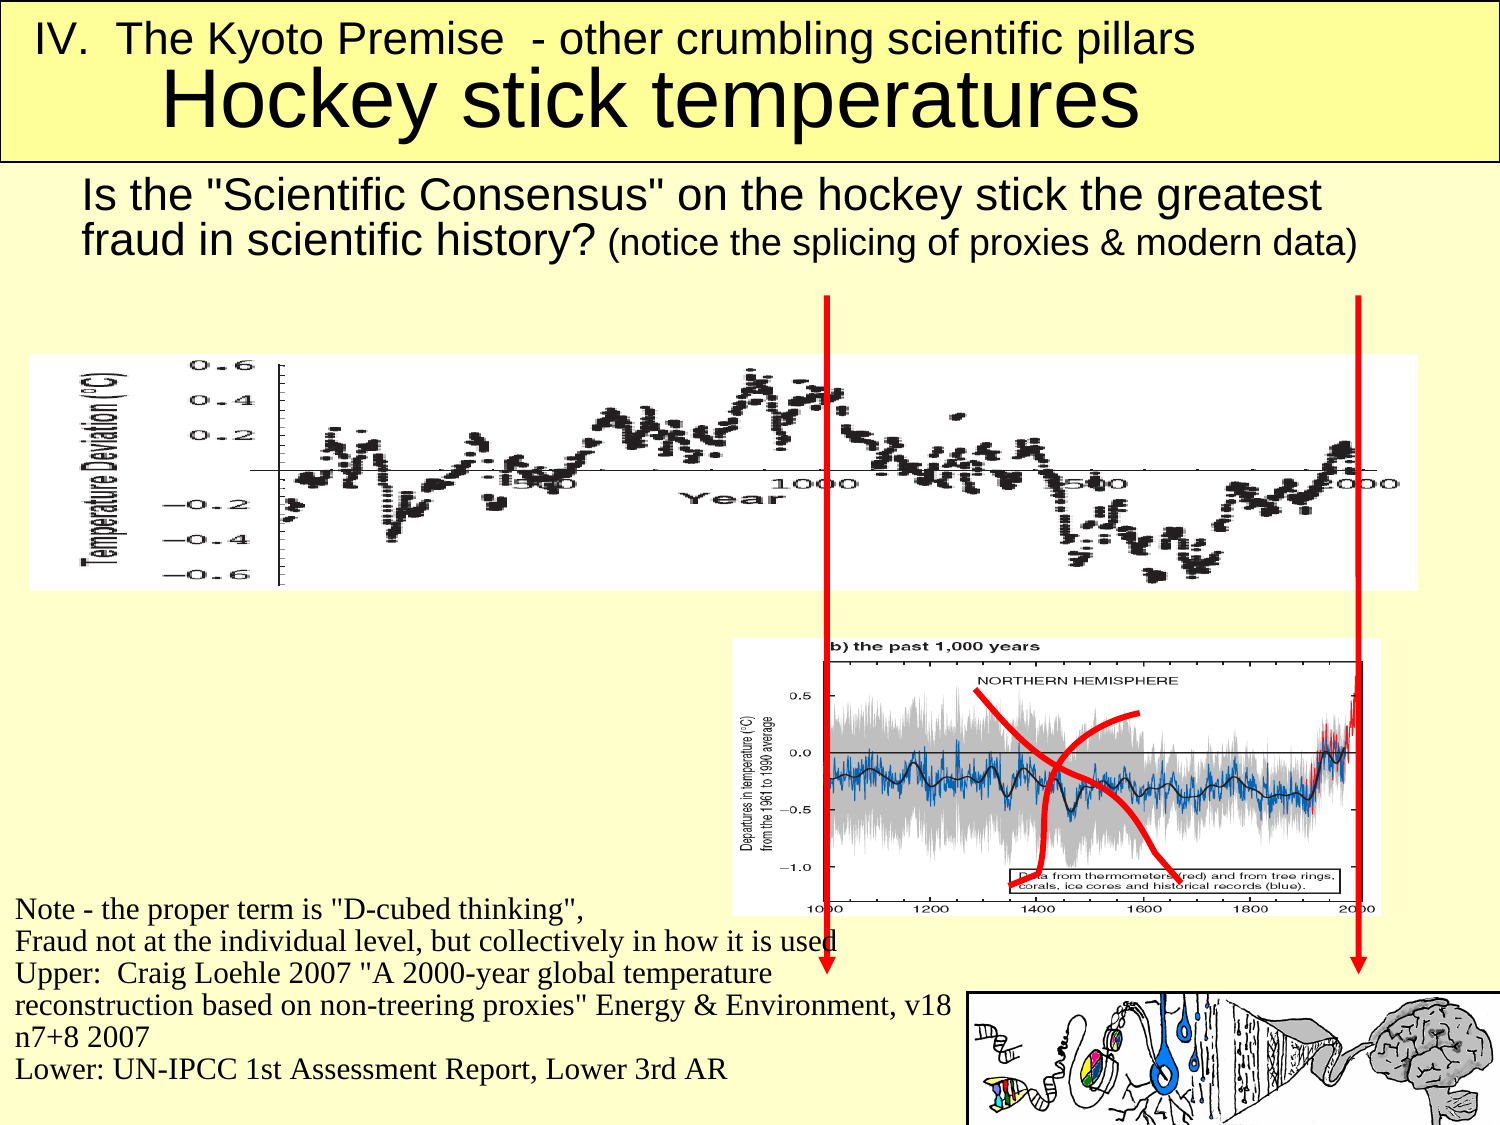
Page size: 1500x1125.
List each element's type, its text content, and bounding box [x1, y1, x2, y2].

picture [969, 994, 1500, 1125]
picture [830, 354, 1355, 591]
title IV. The Kyoto Premise - other crumbling scientific pillars Hockey stick temperatures [0, 0, 1500, 162]
list Is the "Scientific Consensus" on the hockey stick the greatest fraud in scientific history? (notice the splicing of proxies & modern data) [74, 174, 1404, 298]
picture [1362, 638, 1383, 916]
text_box Note - the proper term is "D-cubed thinking", Fraud not at the individual level, but collectively in how it is used Upper: Craig Loehle 2007 "A 2000-year global temperature reconstruction based on non-treering proxies" Energy & Environment, v18 n7+8 2007 Lower: UN-IPCC 1st Assessment Report, Lower 3rd AR [0, 885, 975, 1124]
picture [732, 638, 824, 885]
picture [29, 354, 823, 591]
picture [1362, 354, 1418, 591]
picture [830, 638, 1355, 916]
